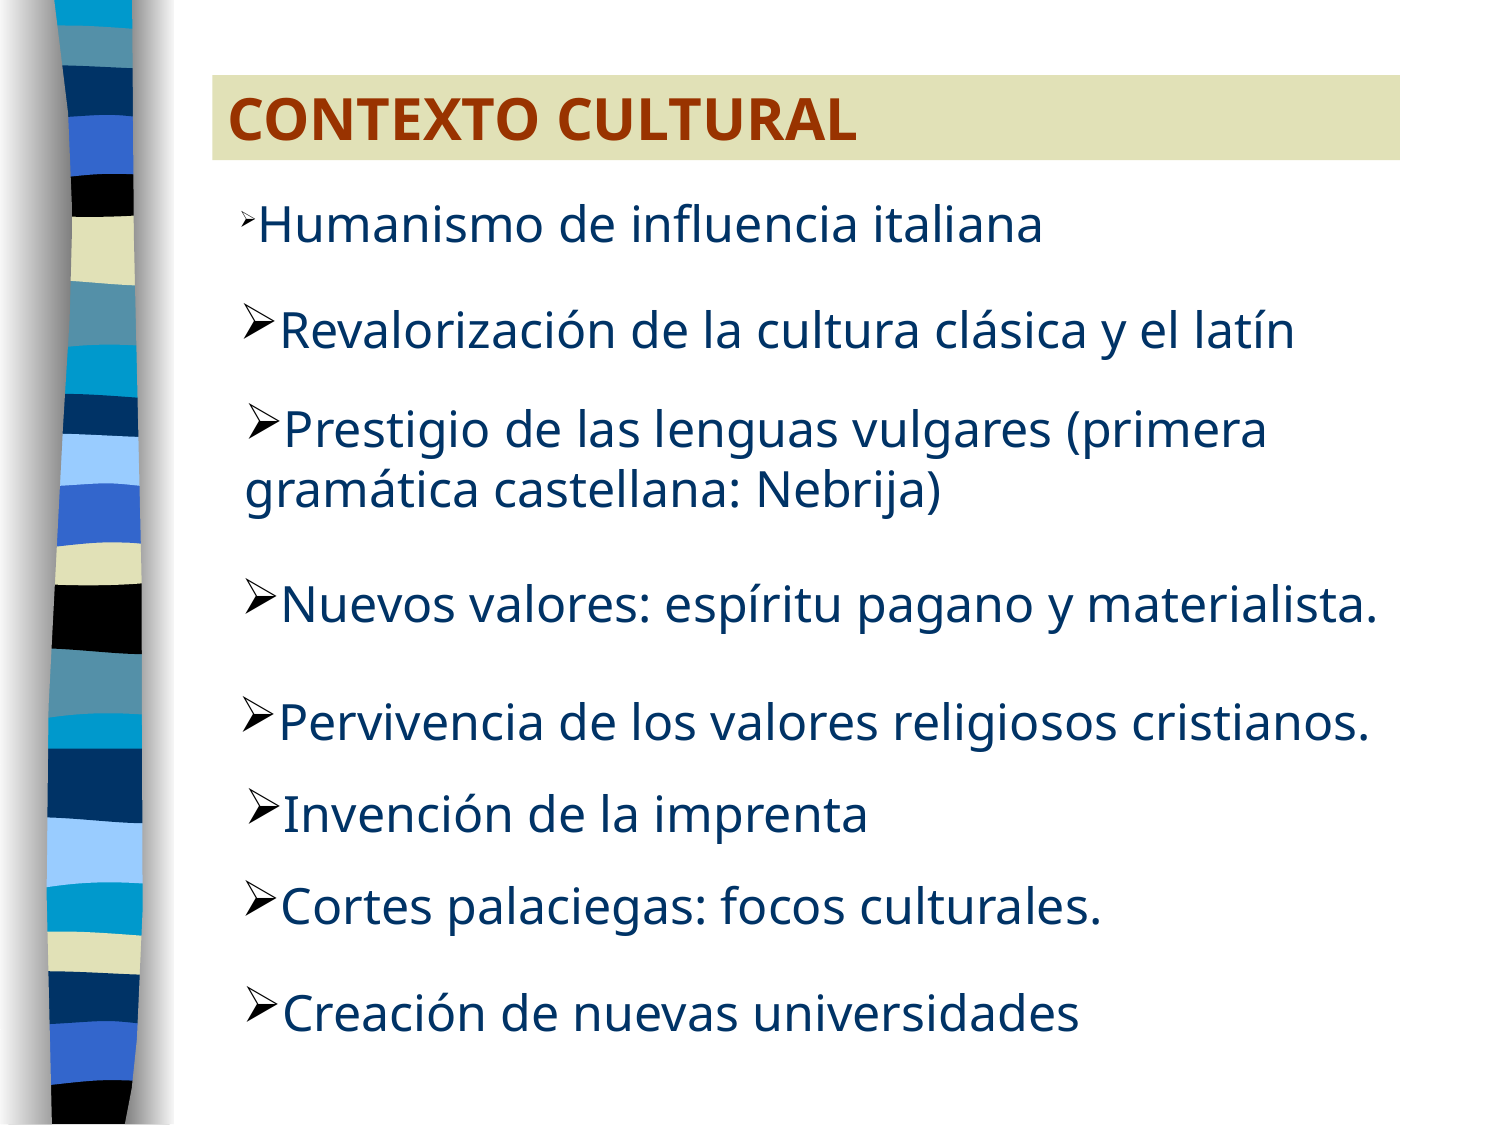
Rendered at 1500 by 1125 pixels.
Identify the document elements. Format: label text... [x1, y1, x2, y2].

text_box CONTEXTO CULTURAL [212, 75, 1400, 161]
text_box Nuevos valores: espíritu pagano y materialista. [226, 565, 1489, 701]
text_box Humanismo de influencia italiana [224, 184, 1350, 270]
text_box Invención de la imprenta [229, 774, 1355, 861]
text_box Revalorización de la cultura clásica y el latín [224, 291, 1447, 366]
text_box Cortes palaciegas: focos culturales. [226, 867, 1352, 953]
text_box Pervivencia de los valores religiosos cristianos. [223, 683, 1488, 770]
text_box Prestigio de las lenguas vulgares (primera gramática castellana: Nebrija) [229, 389, 1355, 546]
text_box Creación de nuevas universidades [227, 973, 1353, 1059]
